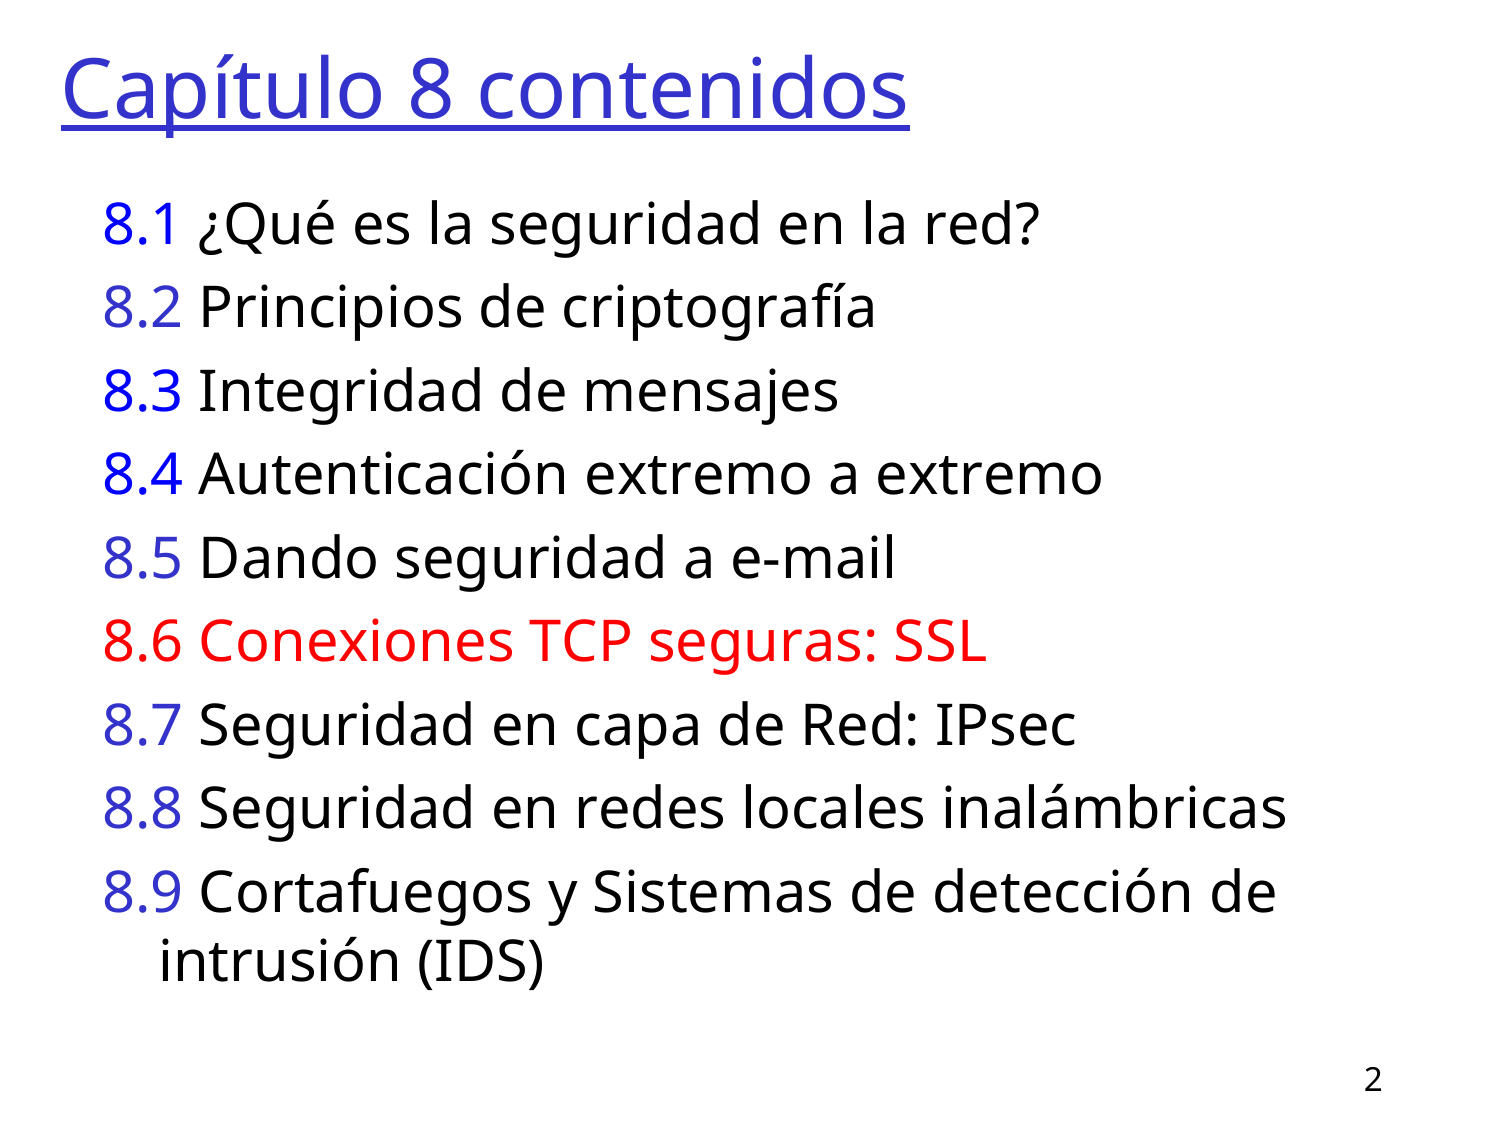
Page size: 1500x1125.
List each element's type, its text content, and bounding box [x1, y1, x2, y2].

list 8.1 ¿Qué es la seguridad en la red? 8.2 Principios de criptografía 8.3 Integridad de mensajes 8.4 Autenticación extremo a extremo 8.5 Dando seguridad a e-mail 8.6 Conexiones TCP seguras: SSL 8.7 Seguridad en capa de Red: IPsec 8.8 Seguridad en redes locales inalámbricas 8.9 Cortafuegos y Sistemas de detección de intrusión (IDS) [87, 179, 1363, 1006]
title Capítulo 8 contenidos [45, 11, 1480, 160]
